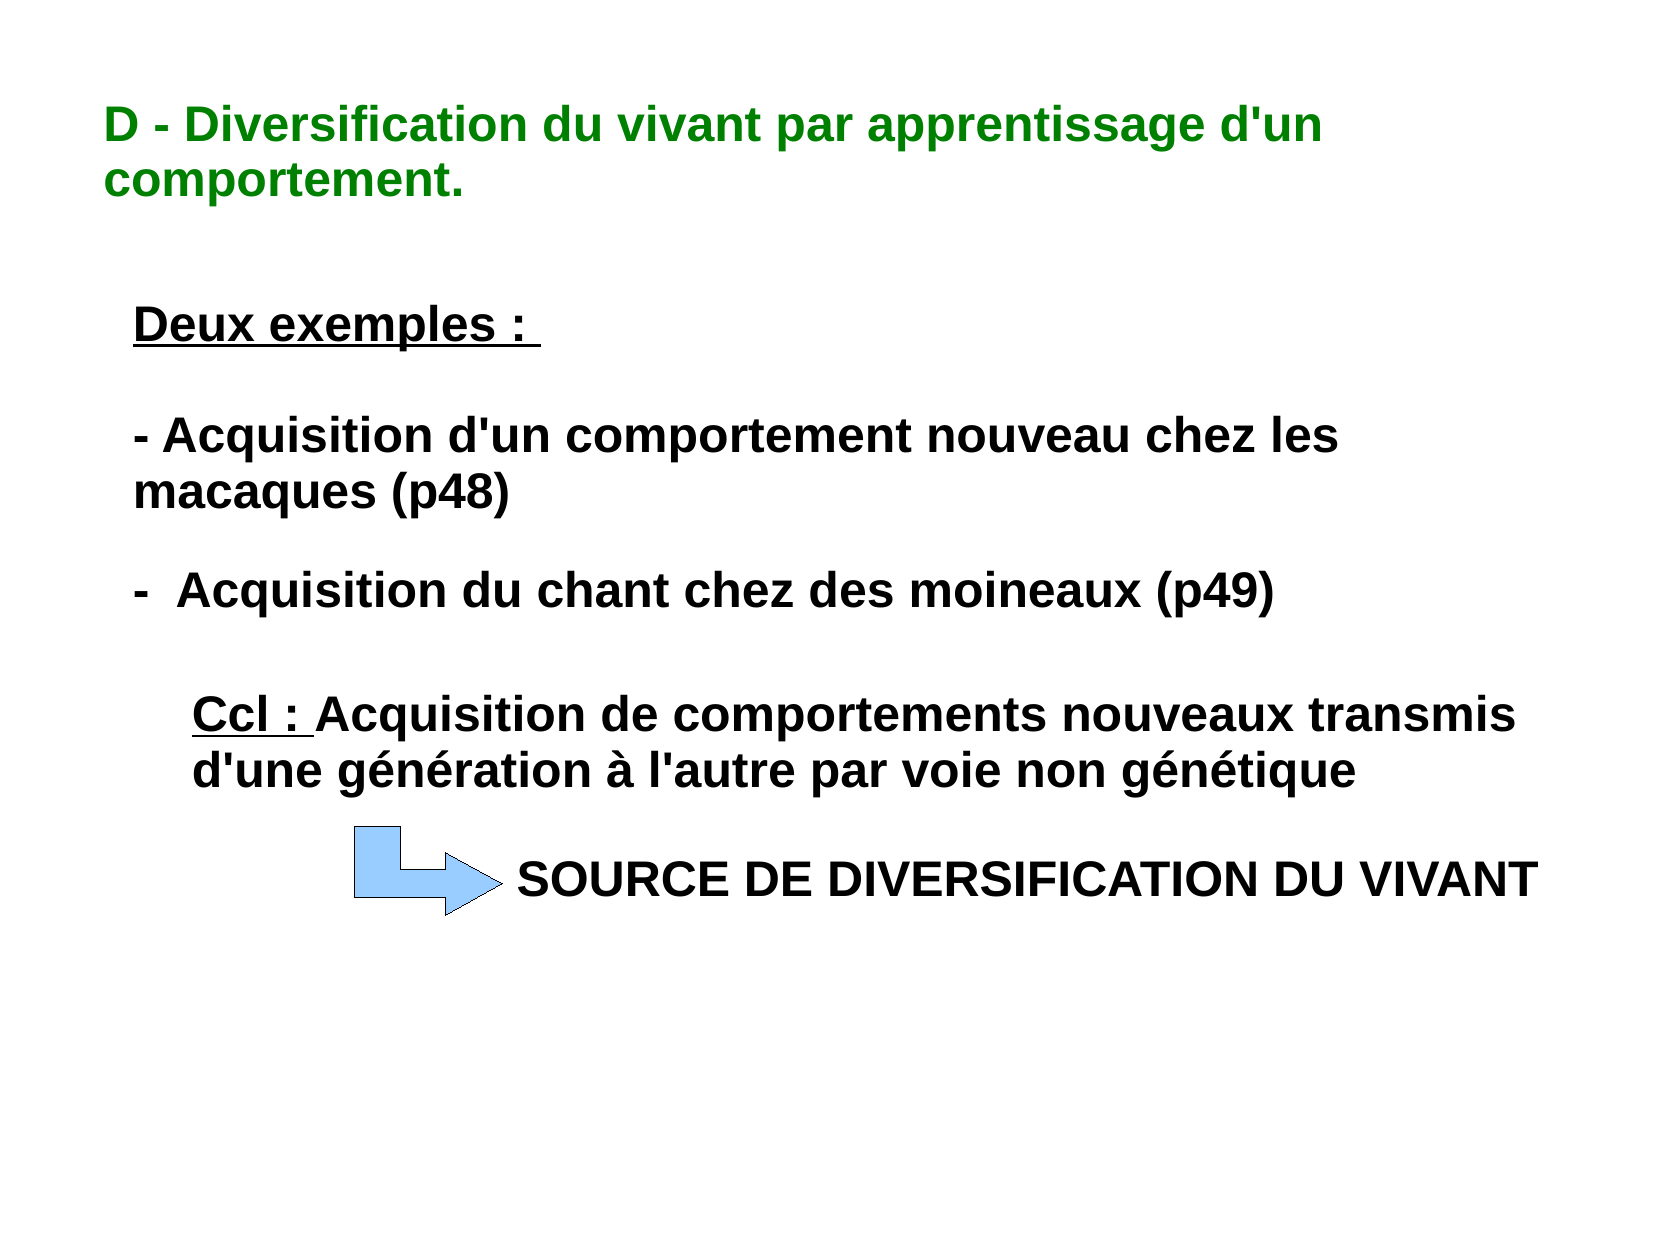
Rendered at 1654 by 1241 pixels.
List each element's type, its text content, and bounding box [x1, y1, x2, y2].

text_box SOURCE DE DIVERSIFICATION DU VIVANT [501, 843, 1595, 916]
text_box D - Diversification du vivant par apprentissage d'un comportement. [88, 88, 1595, 218]
text_box Deux exemples : - Acquisition d'un comportement nouveau chez les macaques (p48) [118, 288, 1565, 532]
text_box [354, 826, 501, 916]
text_box Ccl : Acquisition de comportements nouveaux transmis d'une génération à l'autre par voie non génétique [177, 679, 1654, 808]
text_box - Acquisition du chant chez des moineaux (p49) [118, 555, 1654, 628]
